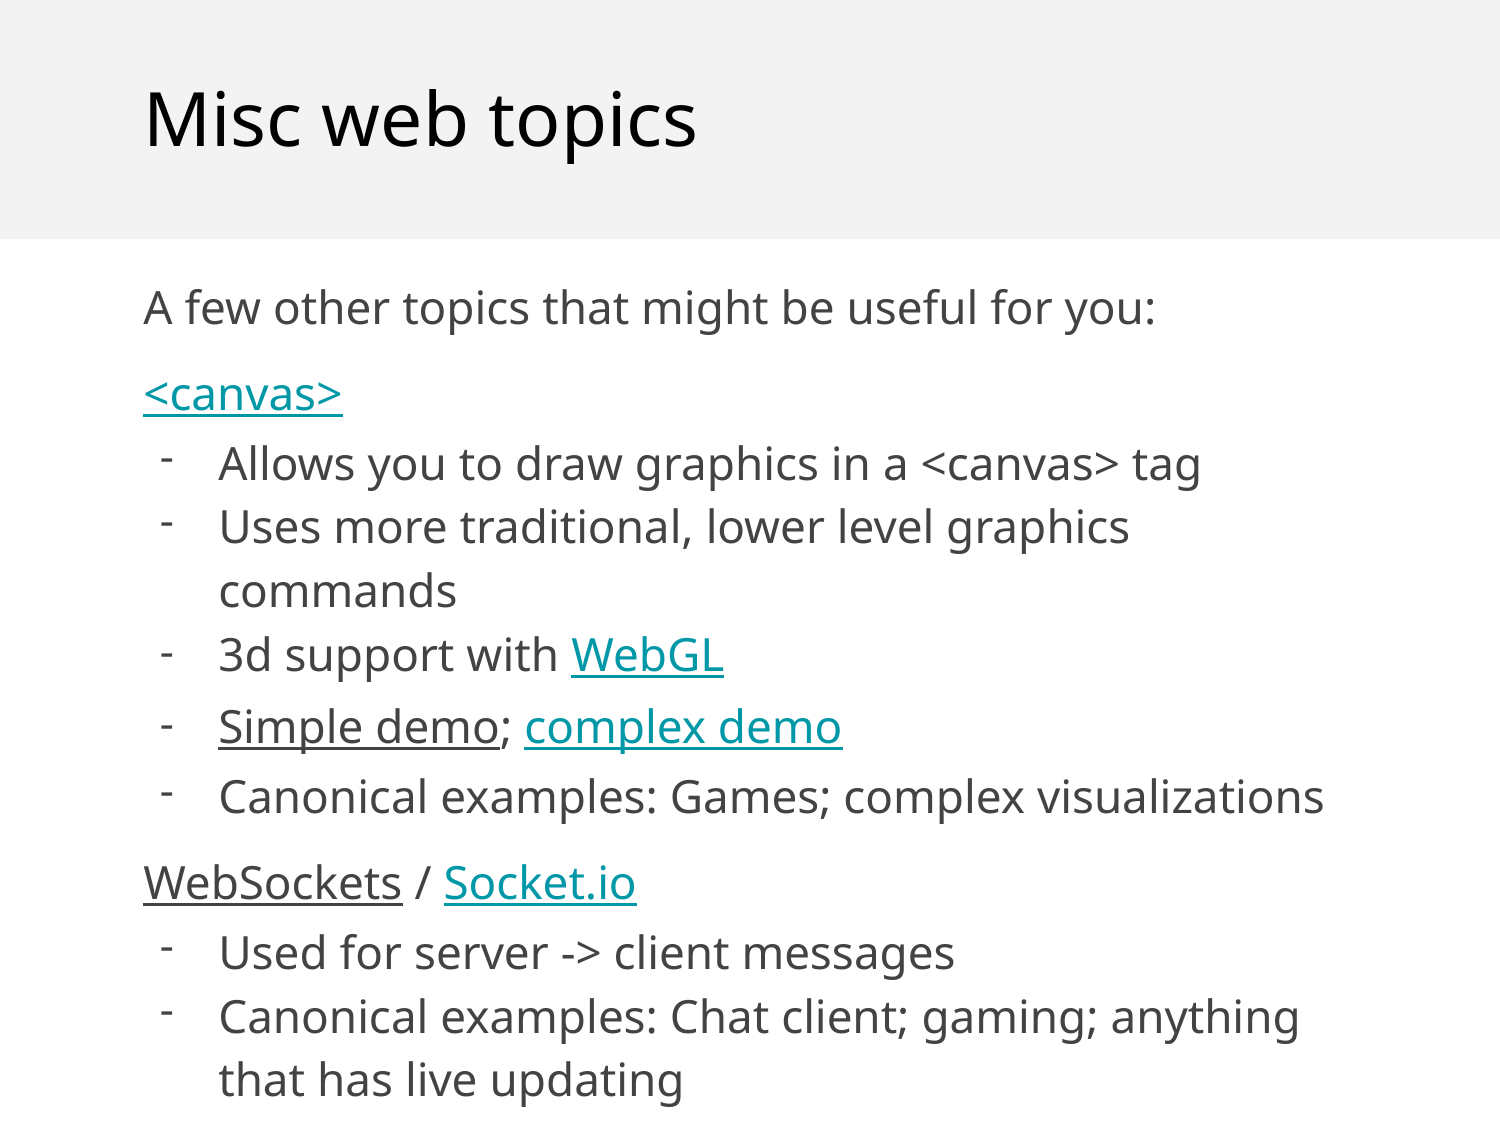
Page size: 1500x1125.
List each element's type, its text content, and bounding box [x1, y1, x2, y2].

title Misc web topics [128, 56, 1372, 183]
list A few other topics that might be useful for you: <canvas> Allows you to draw graphics in a <canvas> tag Uses more traditional, lower level graphics commands 3d support with WebGL Simple demo; complex demo Canonical examples: Games; complex visualizations WebSockets / Socket.io Used for server -> client messages Canonical examples: Chat client; gaming; anything that has live updating [128, 255, 1372, 1086]
